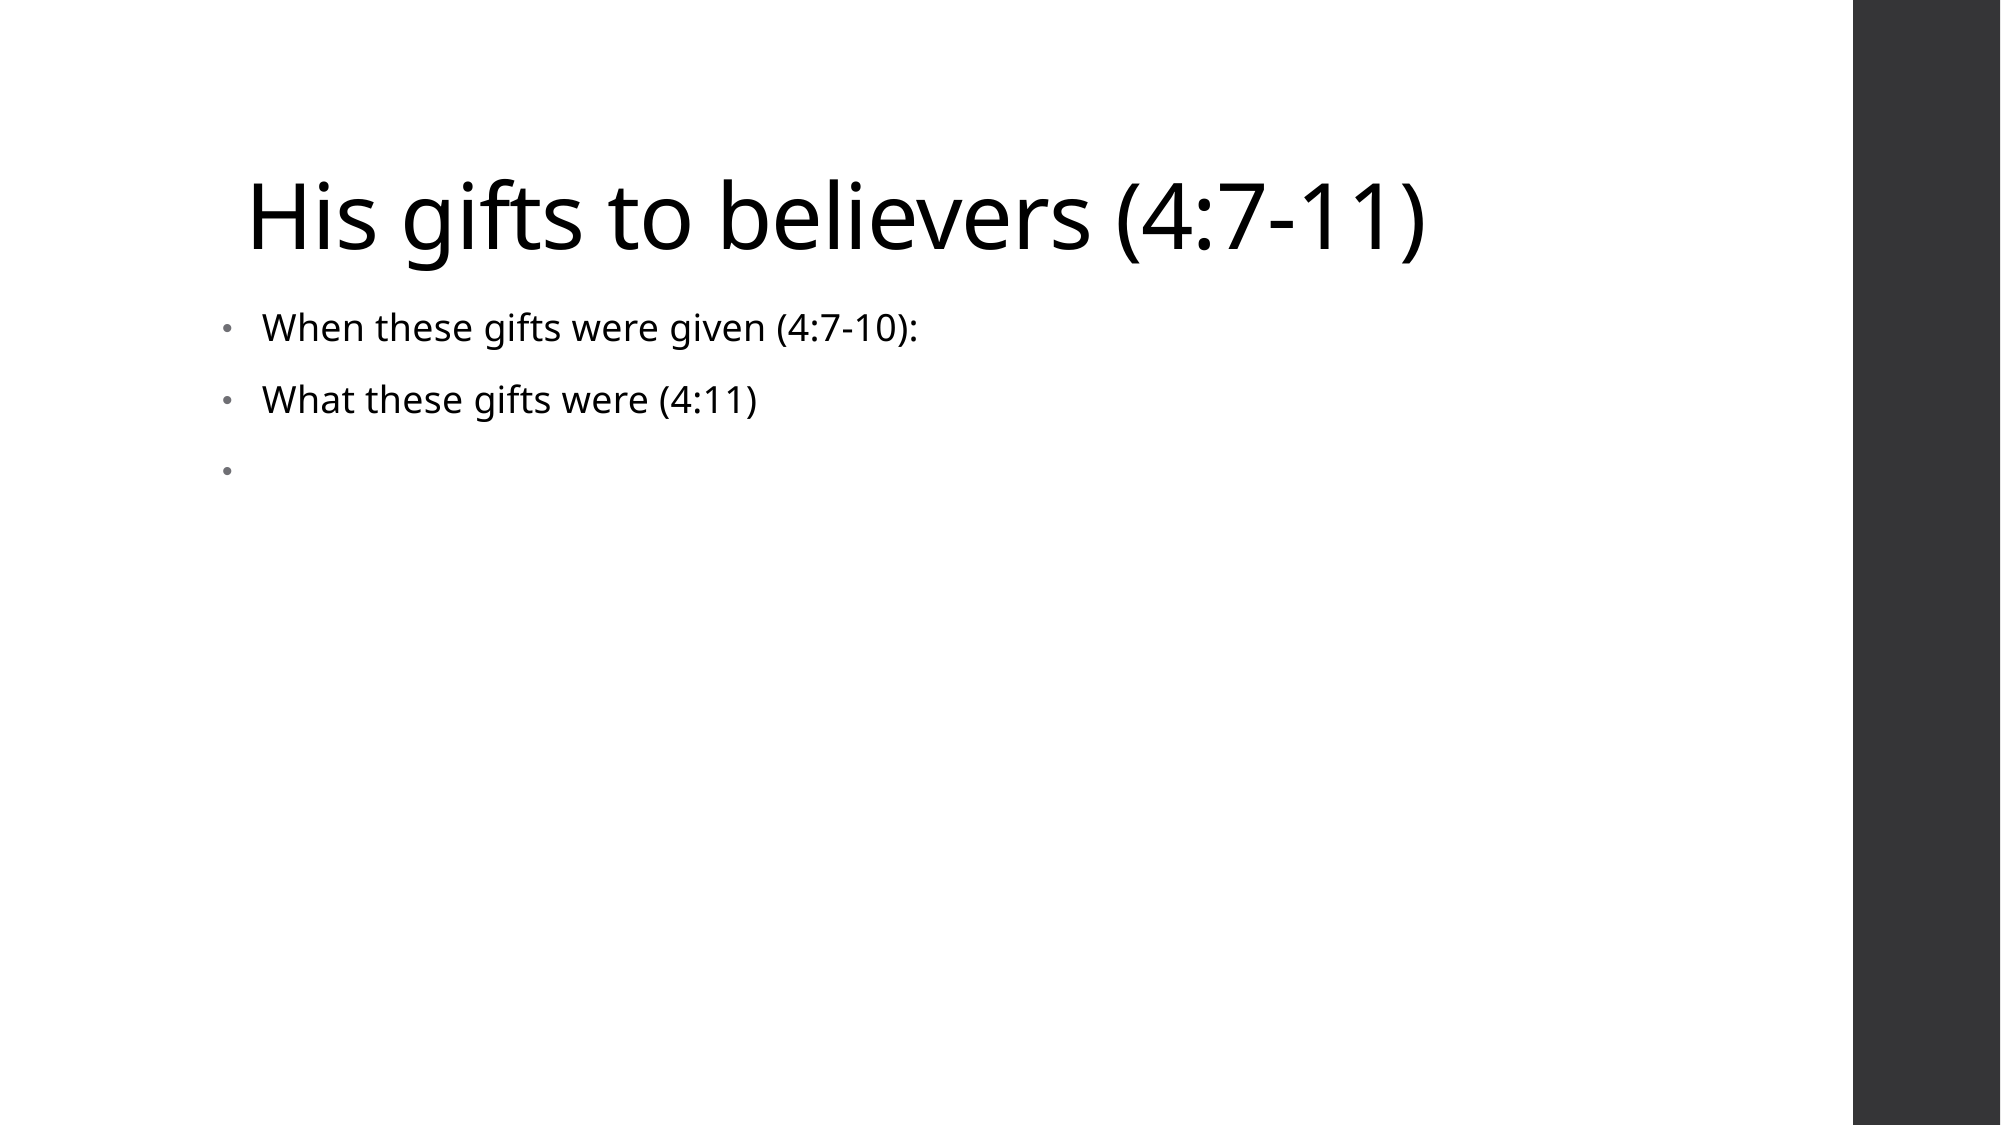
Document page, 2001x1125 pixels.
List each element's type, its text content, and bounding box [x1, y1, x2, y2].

title His gifts to believers (4:7-11) [206, 60, 1797, 278]
list When these gifts were given (4:7-10): What these gifts were (4:11) [206, 299, 1617, 1014]
